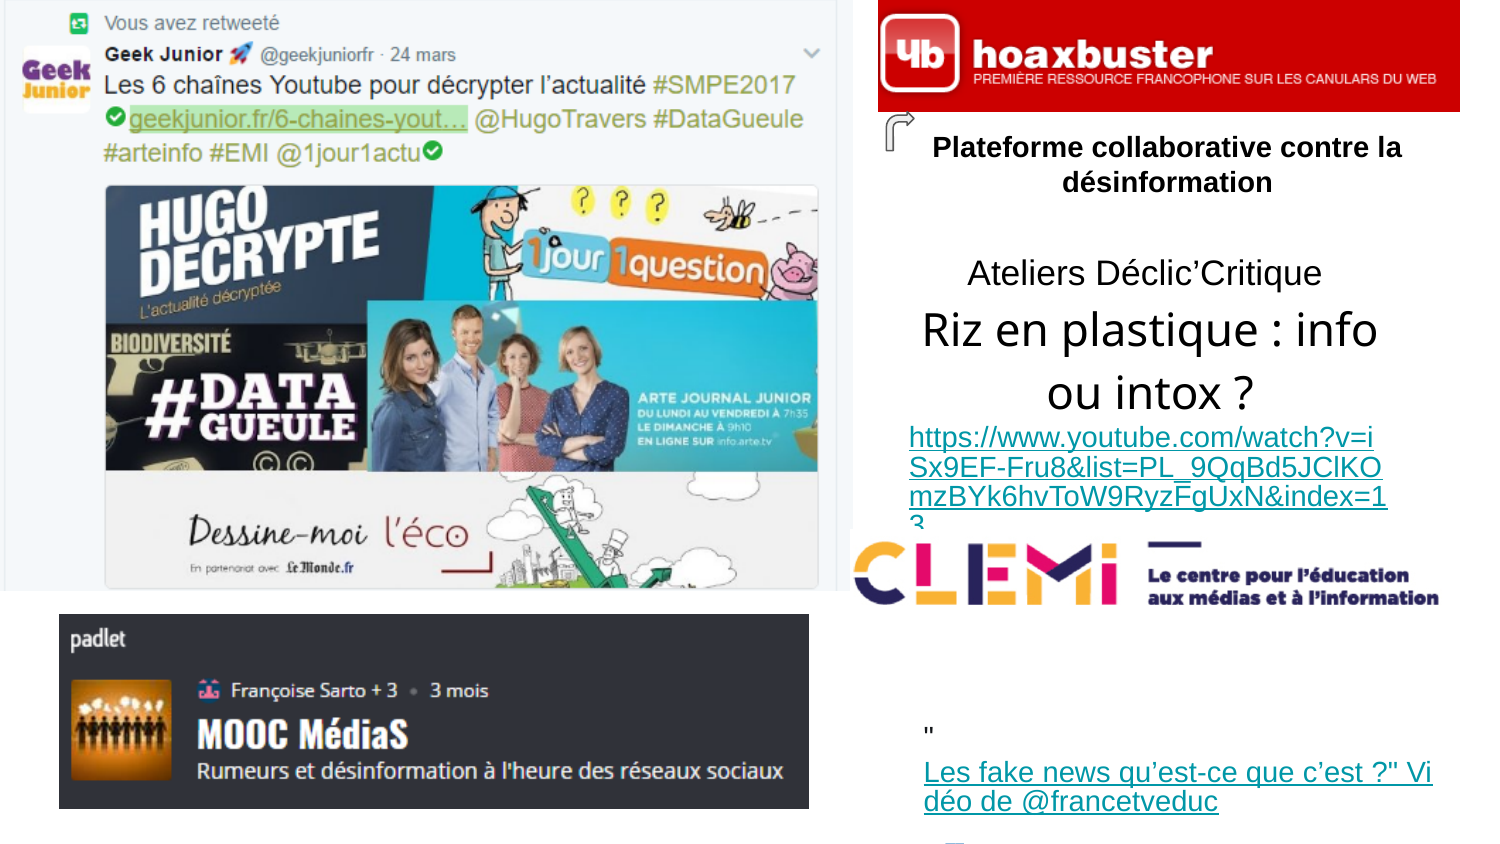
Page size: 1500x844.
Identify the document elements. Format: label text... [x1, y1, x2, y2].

picture [878, 0, 1460, 112]
text_box Ateliers Déclic’Critique Riz en plastique : info ou intox ? https://www.youtube.com/watch?v=iSx9EF-Fru8&list=PL_9QqBd5JClKOmzBYk6hvToW9RyzFgUxN&index=13 [893, 228, 1407, 504]
text_box "Les fake news qu’est-ce que c’est ?" Vidéo de @francetveduc [908, 717, 1449, 789]
picture [59, 614, 809, 809]
text_box [886, 111, 914, 151]
text_box Plateforme collaborative contre la désinformation [886, 112, 1449, 213]
picture [0, 0, 1467, 631]
